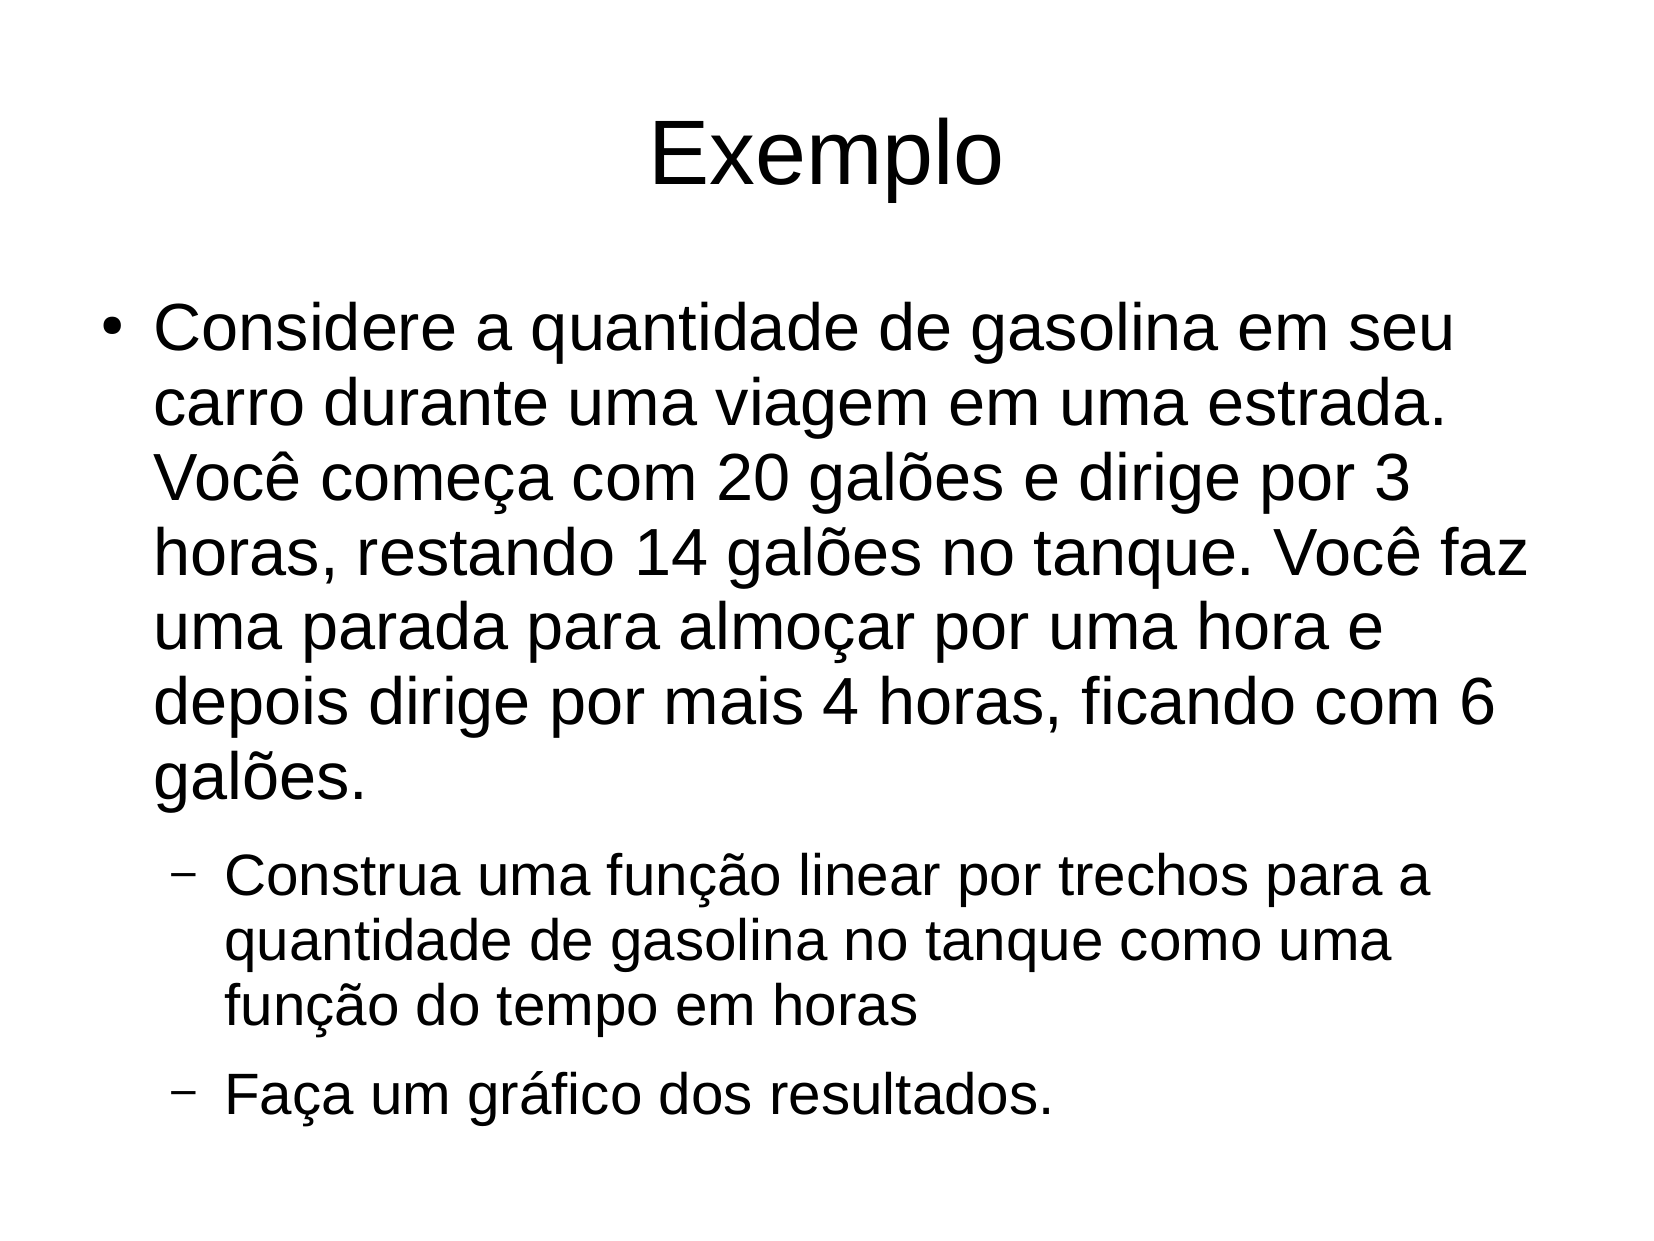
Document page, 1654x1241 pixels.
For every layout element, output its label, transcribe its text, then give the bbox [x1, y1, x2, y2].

title Exemplo [82, 49, 1571, 257]
list Considere a quantidade de gasolina em seu carro durante uma viagem em uma estrada. Você começa com 20 galões e dirige por 3 horas, restando 14 galões no tanque. Você faz uma parada para almoçar por uma hora e depois dirige por mais 4 horas, ficando com 6 galões. Construa uma função linear por trechos para a quantidade de gasolina no tanque como uma função do tempo em horas Faça um gráfico dos resultados. [82, 290, 1571, 1010]
